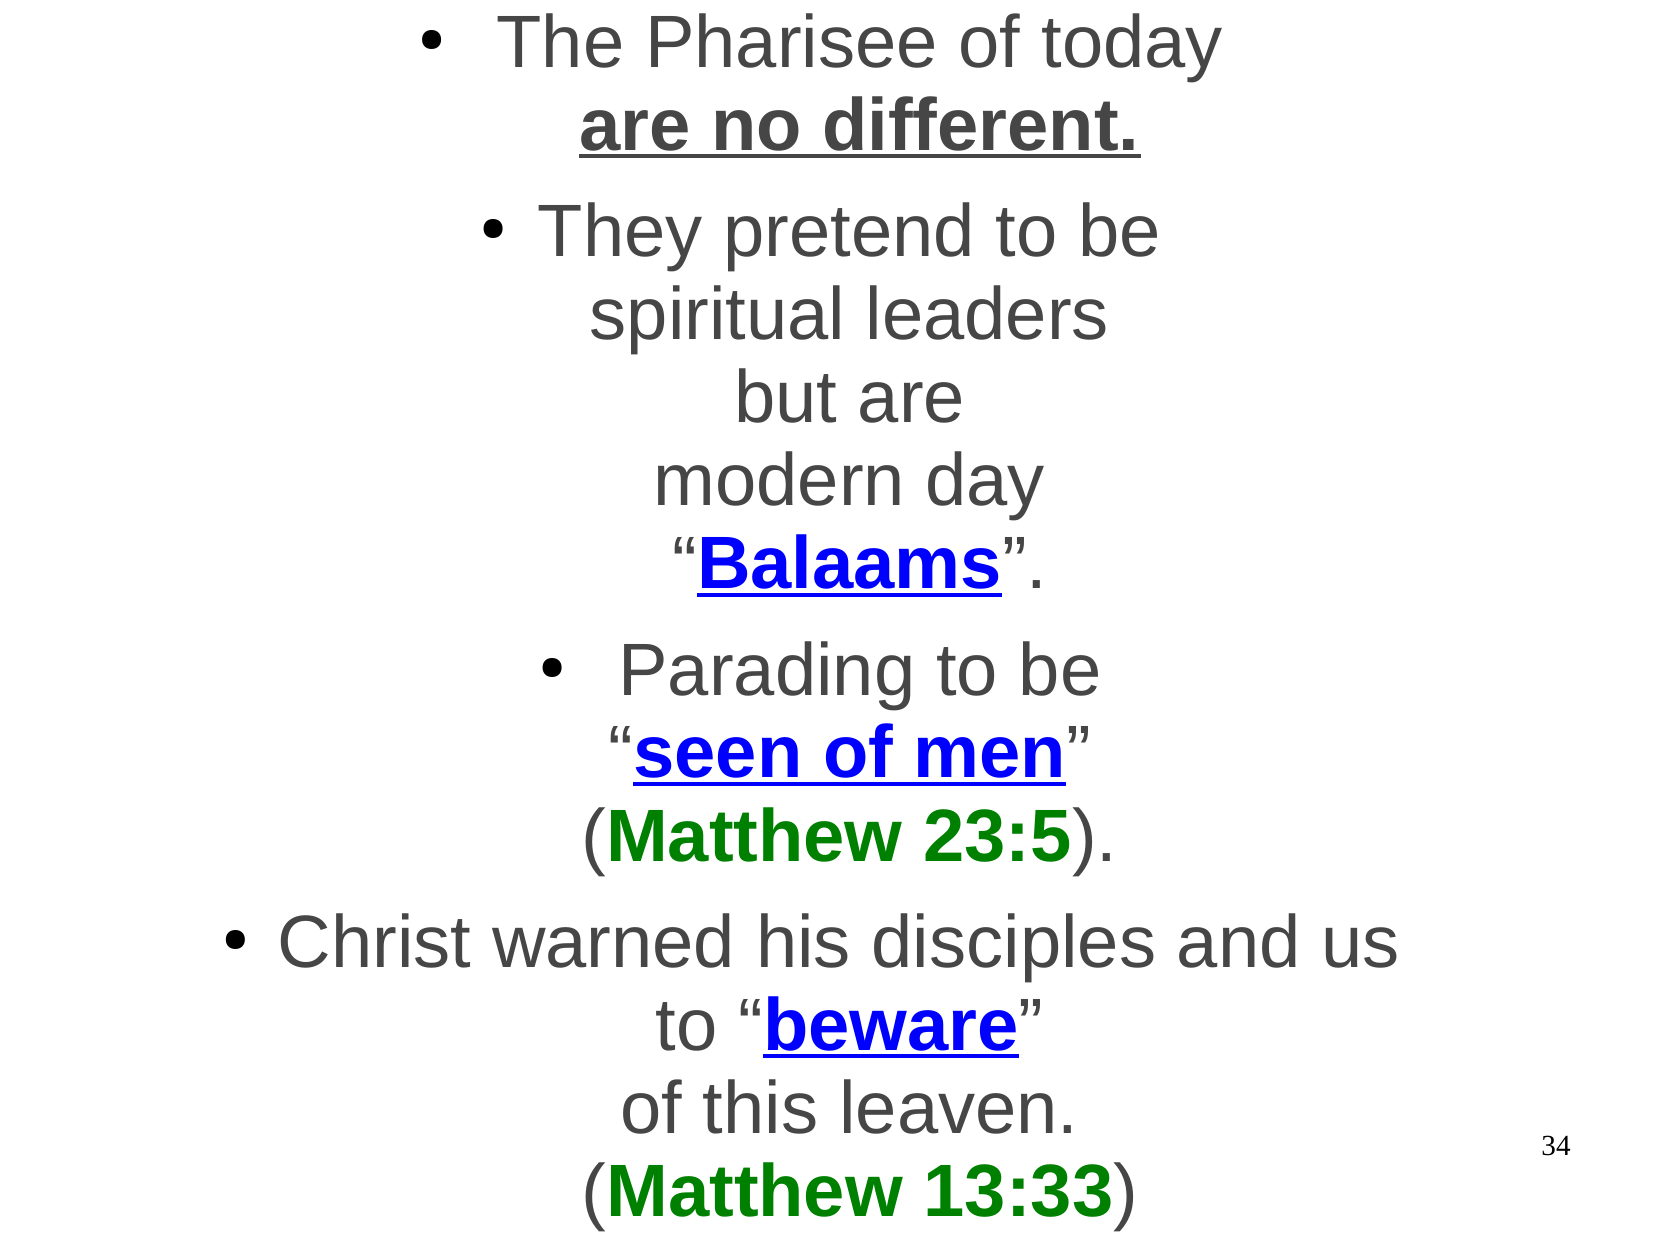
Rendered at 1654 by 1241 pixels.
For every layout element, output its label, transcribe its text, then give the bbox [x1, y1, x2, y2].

list The Pharisee of today are no different. They pretend to be spiritual leaders but are modern day “Balaams”. Parading to be “seen of men” (Matthew 23:5). Christ warned his disciples and us to “beware” of this leaven. (Matthew 13:33) [0, 0, 1651, 1238]
